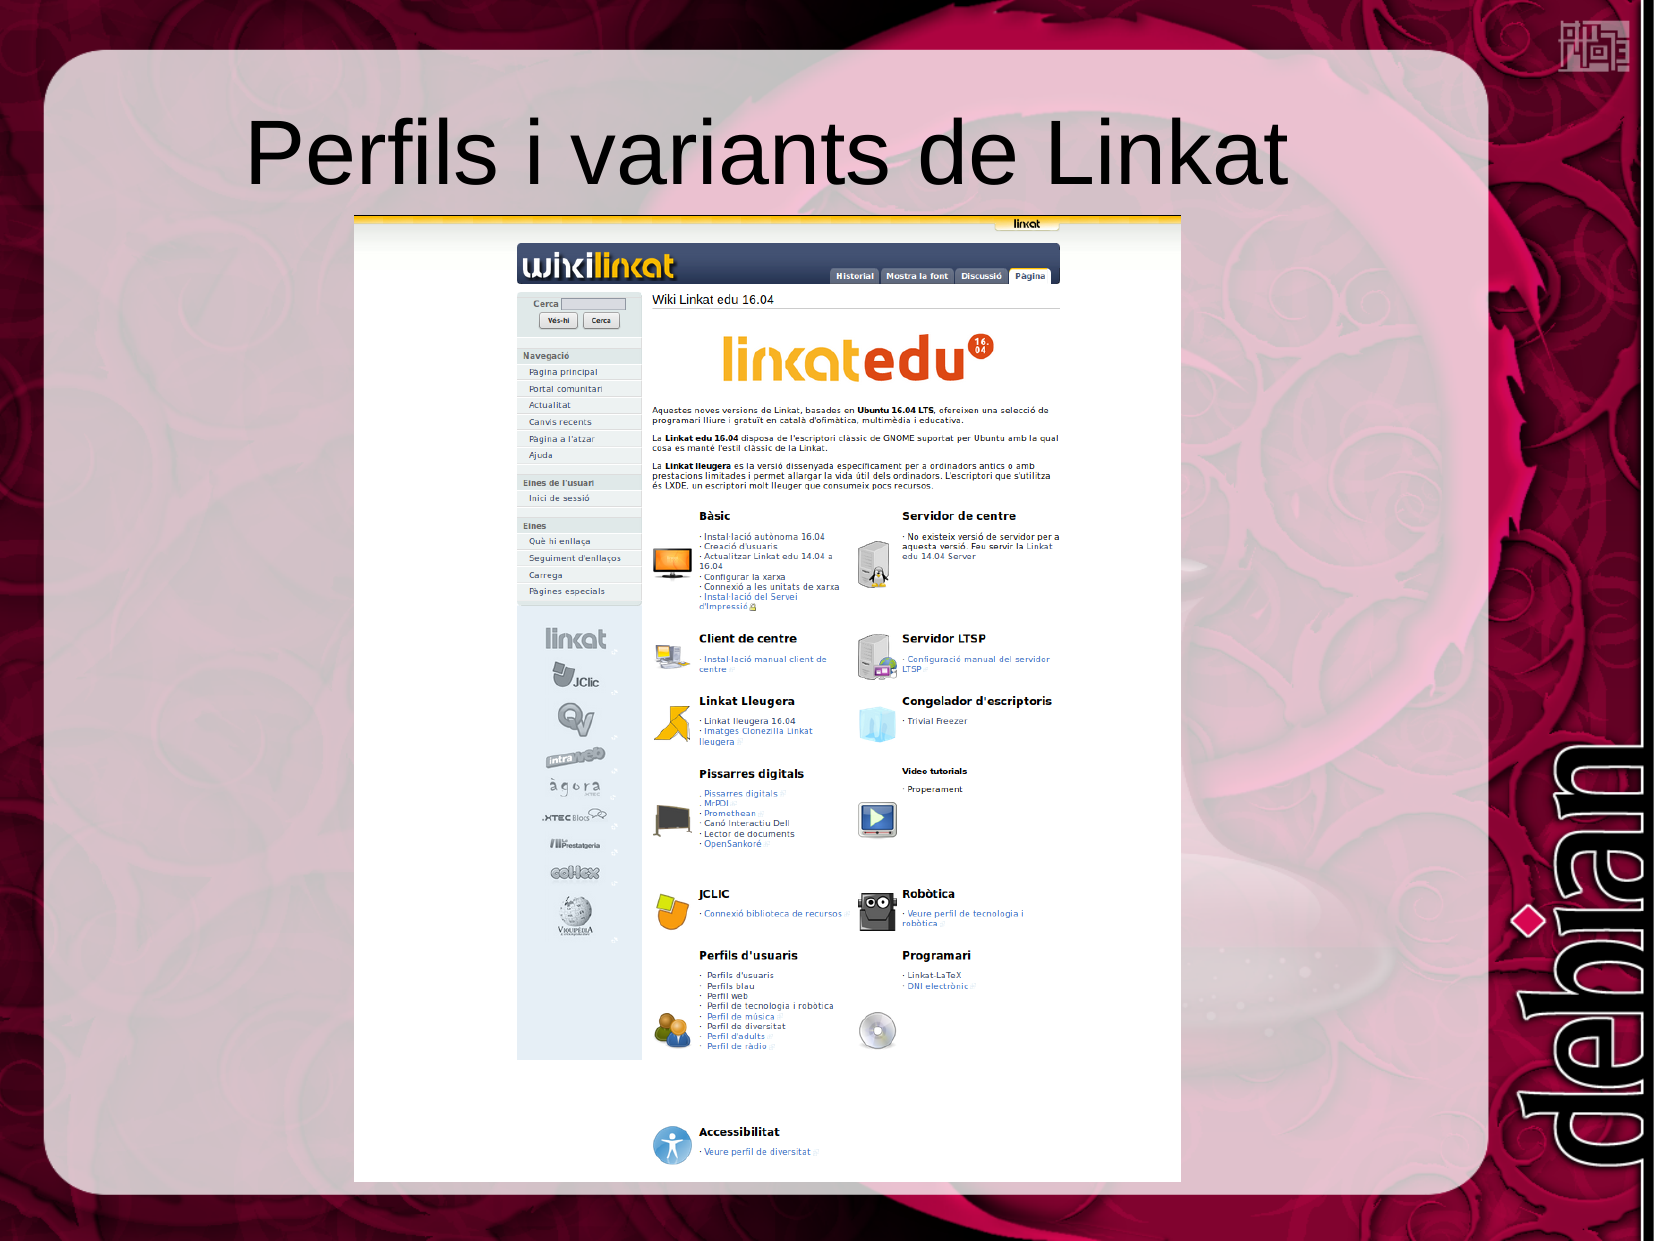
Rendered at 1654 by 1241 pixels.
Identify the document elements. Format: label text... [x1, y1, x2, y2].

picture [0, 0, 1654, 1241]
title Perfils i variants de Linkat [59, 49, 1477, 257]
